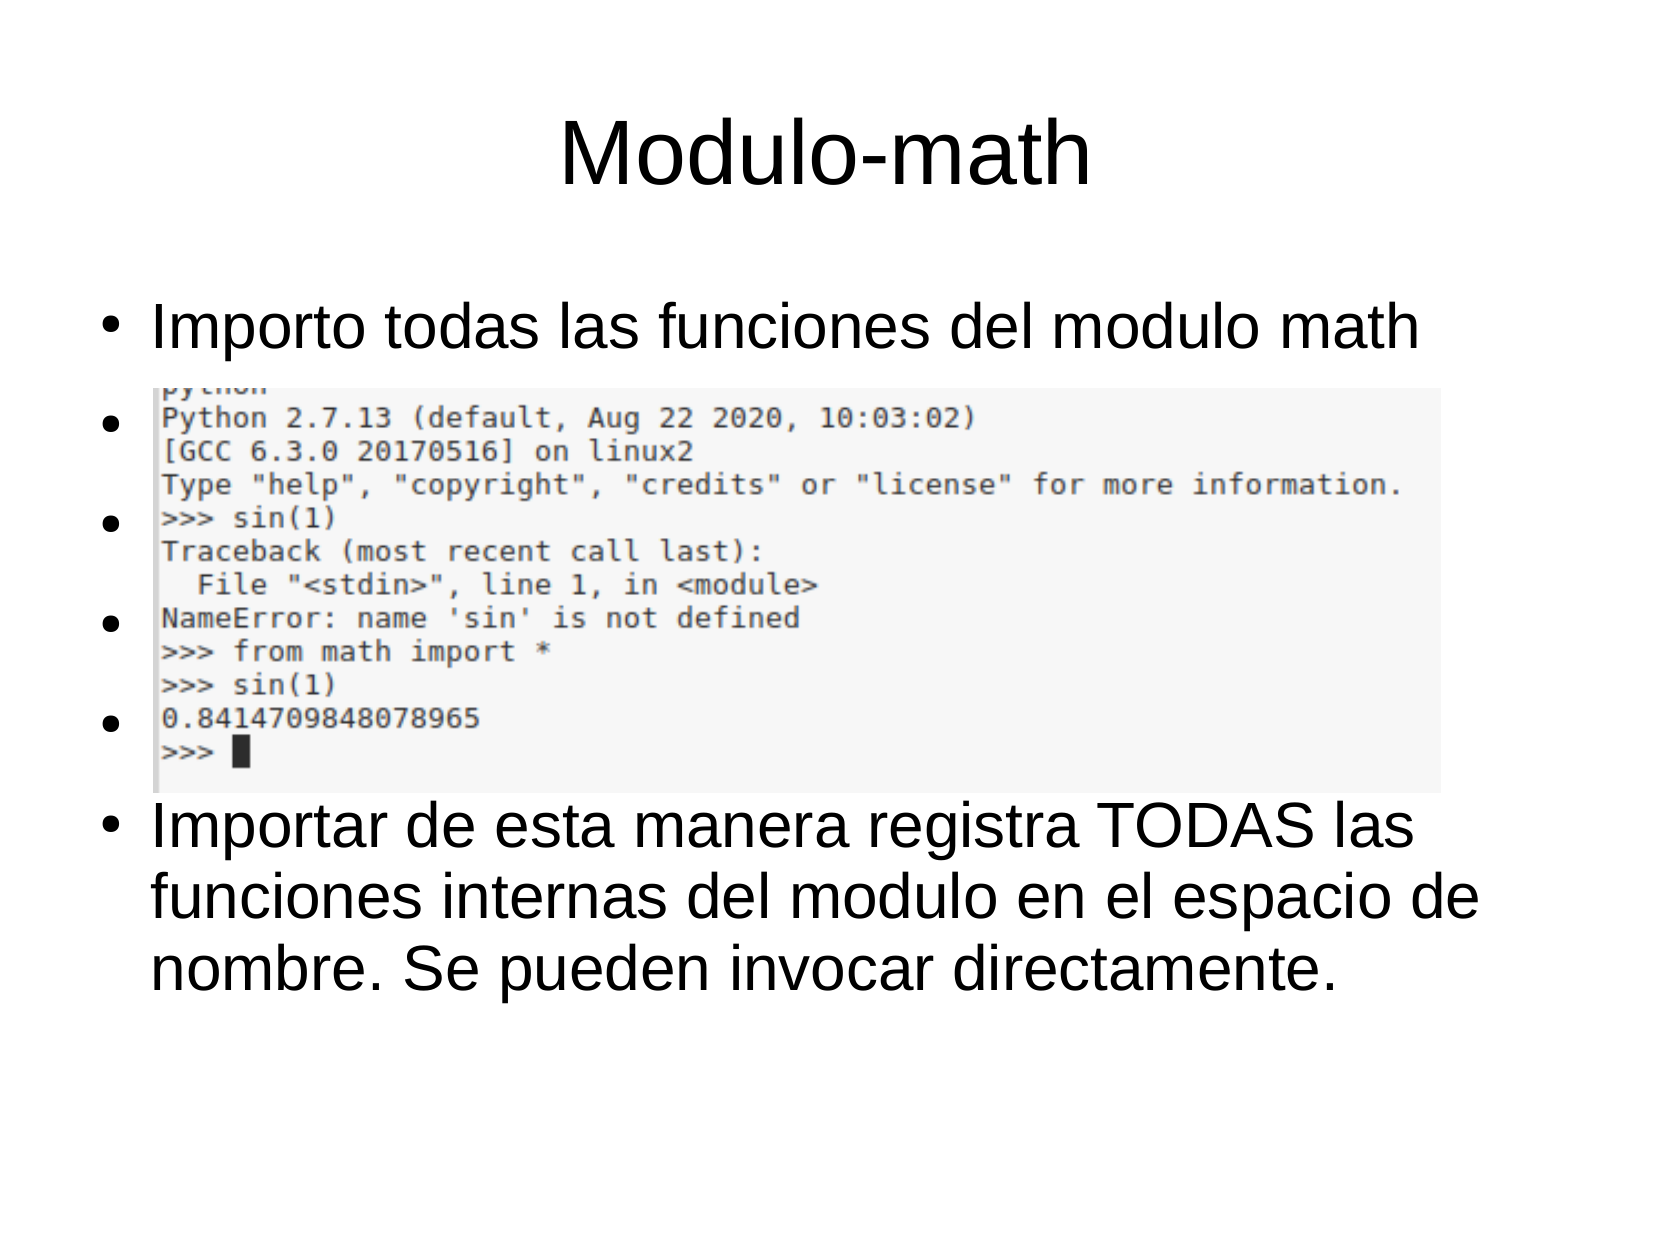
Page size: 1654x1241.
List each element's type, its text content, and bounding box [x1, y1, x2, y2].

list Importo todas las funciones del modulo math Importar de esta manera registra TODAS las funciones internas del modulo en el espacio de nombre. Se pueden invocar directamente. [82, 290, 1571, 1010]
title Modulo-math [82, 49, 1571, 257]
picture [153, 388, 1441, 793]
